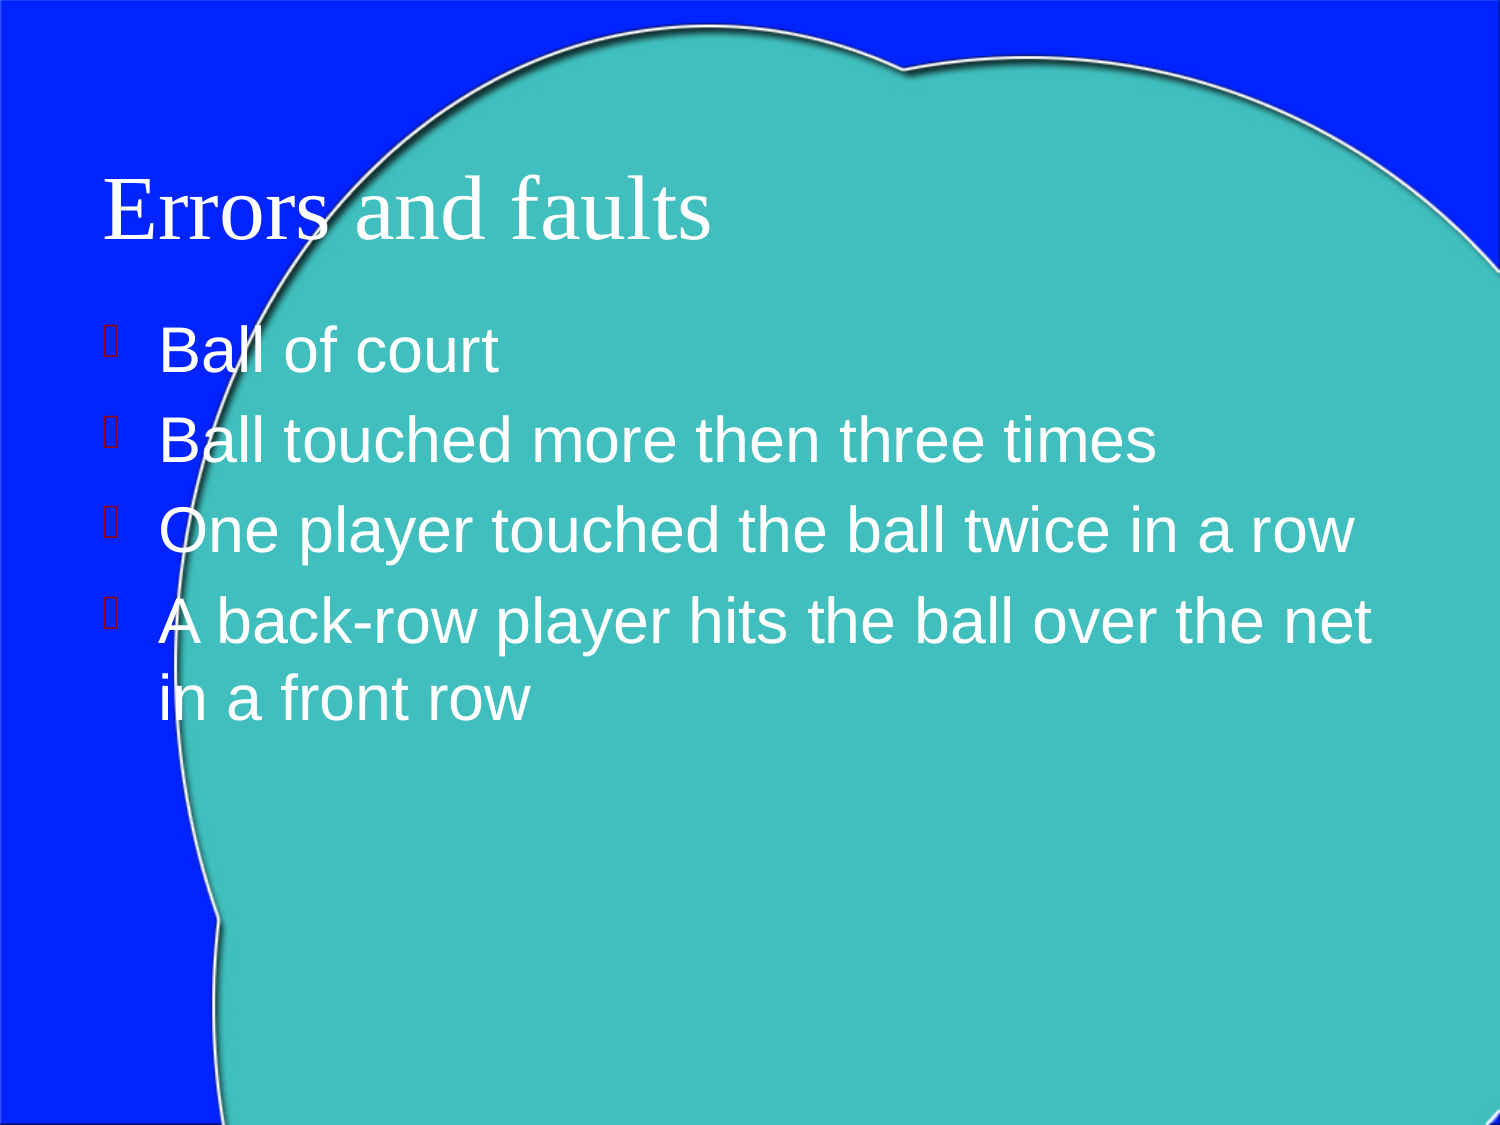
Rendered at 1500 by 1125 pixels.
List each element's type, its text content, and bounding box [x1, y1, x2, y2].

list Ball of court Ball touched more then three times One player touched the ball twice in a row A back-row player hits the ball over the net in a front row [87, 299, 1425, 963]
picture [0, 0, 1500, 1125]
title Errors and faults [87, 77, 1425, 266]
